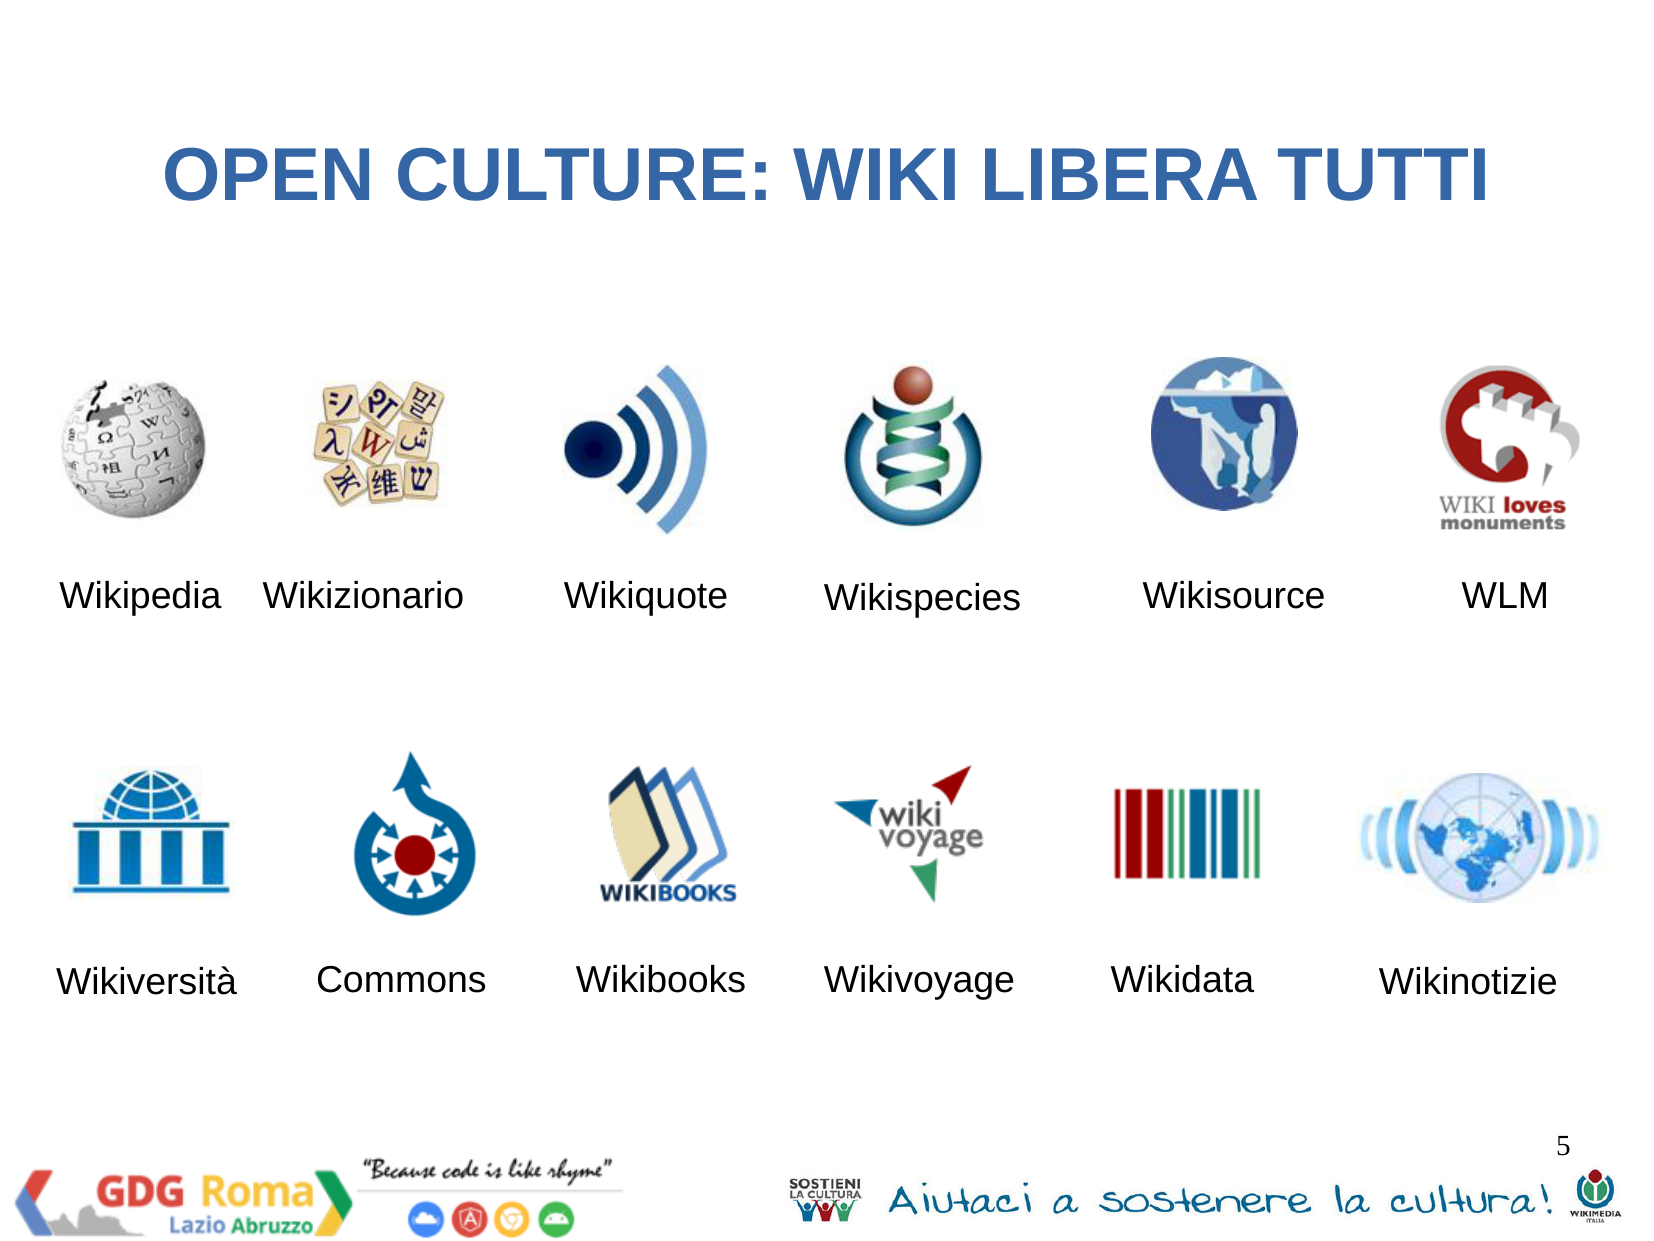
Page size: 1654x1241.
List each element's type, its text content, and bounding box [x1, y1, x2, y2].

picture [830, 756, 987, 913]
picture [307, 379, 454, 510]
picture [1356, 773, 1607, 903]
title OPEN CULTURE: WIKI LIBERA TUTTI [11, 17, 1642, 249]
picture [1151, 357, 1298, 511]
text_box Wikipedia [44, 566, 237, 624]
picture [68, 766, 235, 901]
picture [840, 361, 987, 532]
picture [1402, 353, 1616, 542]
picture [590, 755, 747, 913]
text_box Wikivoyage [809, 950, 1046, 1008]
text_box Wikibooks [561, 950, 774, 1008]
picture [562, 364, 709, 536]
text_box Wikiversità [41, 952, 254, 1010]
text_box Wikisource [1127, 566, 1341, 624]
text_box Wikinotizie [1364, 952, 1583, 1010]
text_box Wikizionario [248, 566, 497, 624]
text_box Commons [301, 950, 517, 1008]
text_box WLM [1446, 566, 1565, 624]
picture [11, 1155, 626, 1241]
picture [60, 379, 207, 526]
picture [1094, 782, 1282, 887]
text_box Wikidata [1095, 950, 1288, 1008]
picture [352, 749, 478, 918]
text_box Wikiquote [549, 566, 786, 624]
picture [772, 1163, 1648, 1233]
text_box Wikispecies [809, 569, 1060, 626]
